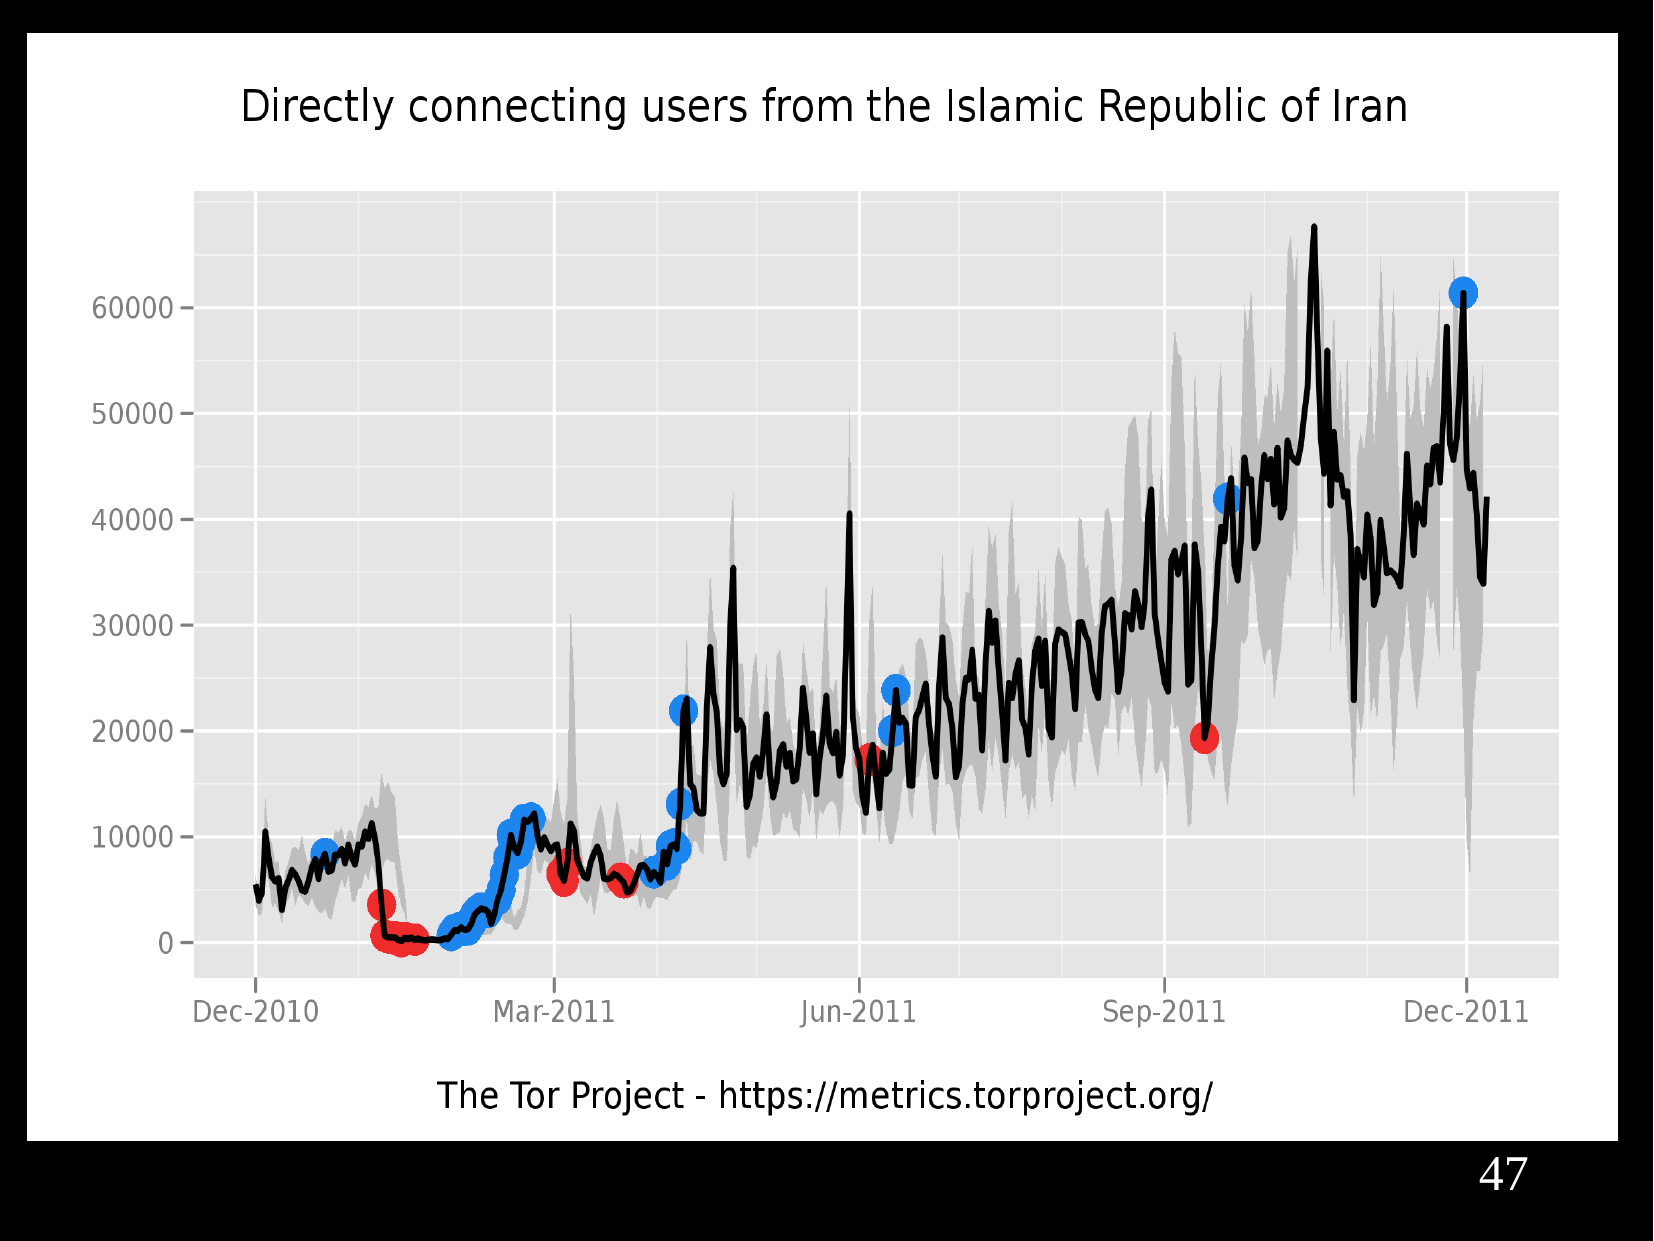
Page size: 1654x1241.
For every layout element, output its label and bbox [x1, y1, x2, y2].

picture [27, 33, 1618, 1141]
